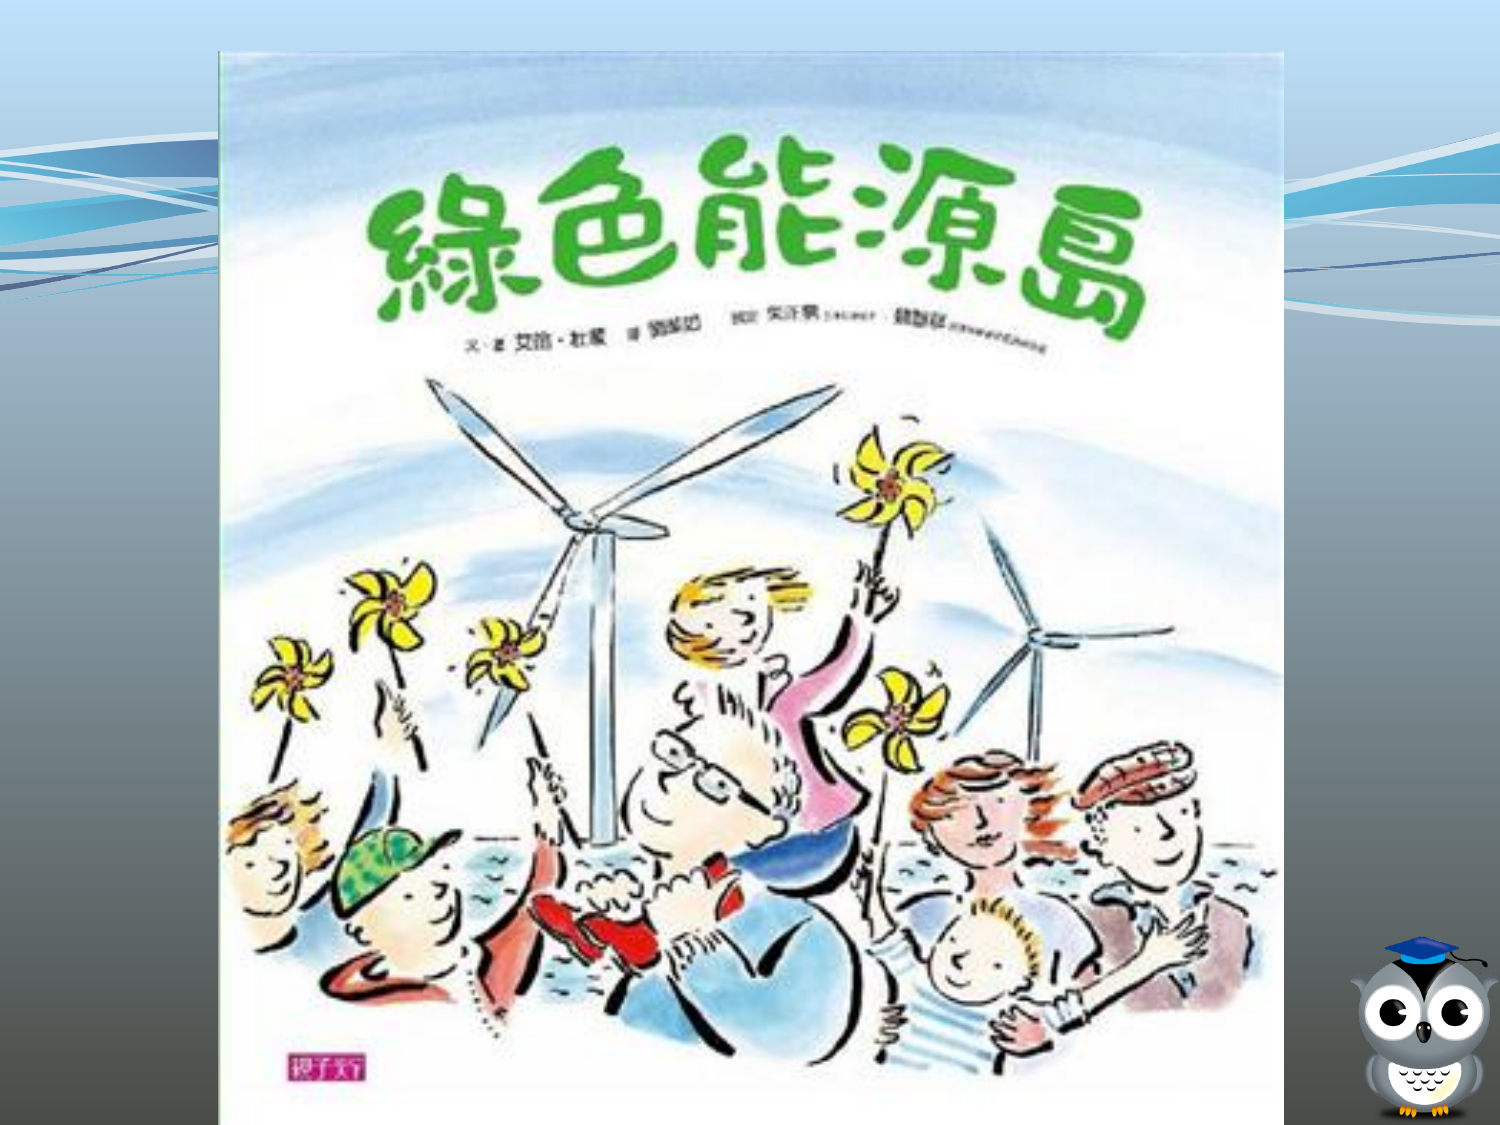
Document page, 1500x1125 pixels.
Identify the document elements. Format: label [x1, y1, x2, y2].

picture [218, 51, 1284, 1125]
